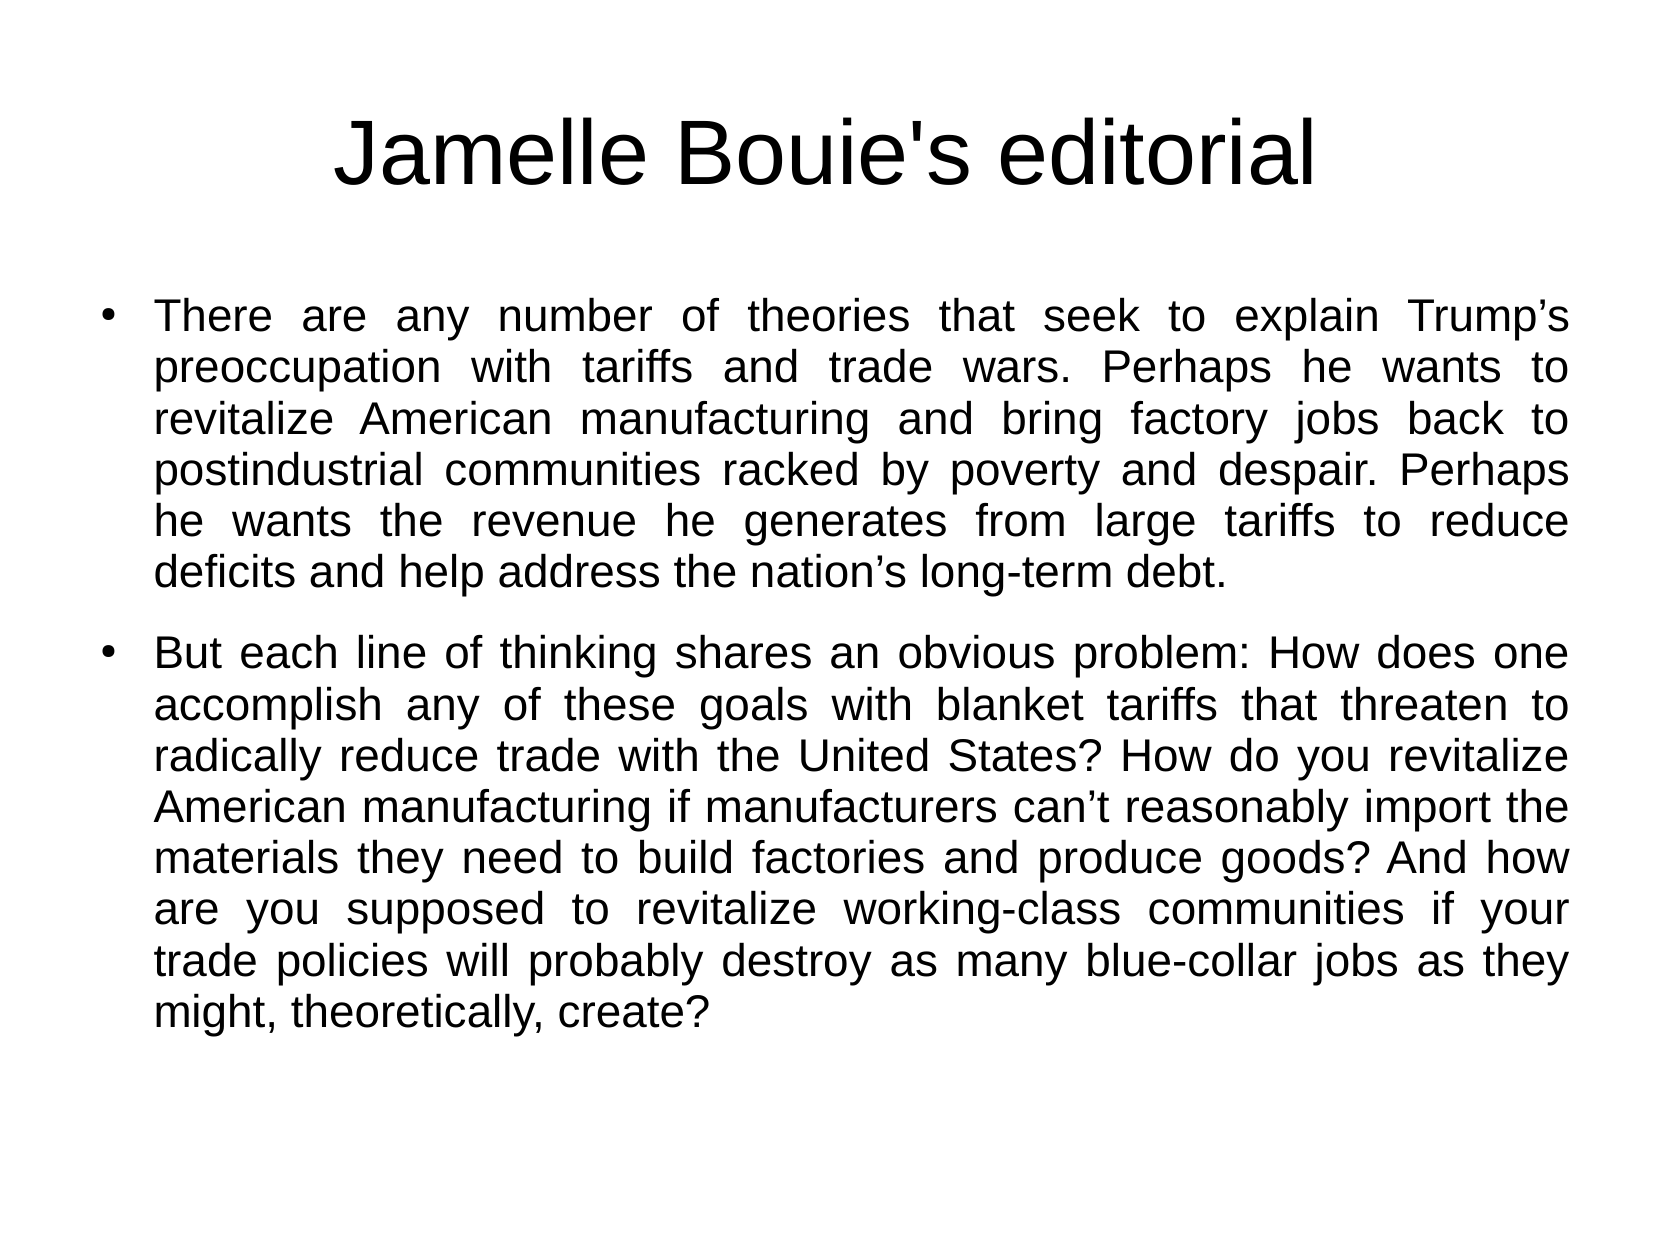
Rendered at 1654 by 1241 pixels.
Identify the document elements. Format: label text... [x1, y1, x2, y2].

list There are any number of theories that seek to explain Trump’s preoccupation with tariffs and trade wars. Perhaps he wants to revitalize American manufacturing and bring factory jobs back to postindustrial communities racked by poverty and despair. Perhaps he wants the revenue he generates from large tariffs to reduce deficits and help address the nation’s long-term debt. But each line of thinking shares an obvious problem: How does one accomplish any of these goals with blanket tariffs that threaten to radically reduce trade with the United States? How do you revitalize American manufacturing if manufacturers can’t reasonably import the materials they need to build factories and produce goods? And how are you supposed to revitalize working-class communities if your trade policies will probably destroy as many blue-collar jobs as they might, theoretically, create? [82, 290, 1571, 1109]
title Jamelle Bouie's editorial [82, 49, 1571, 257]
